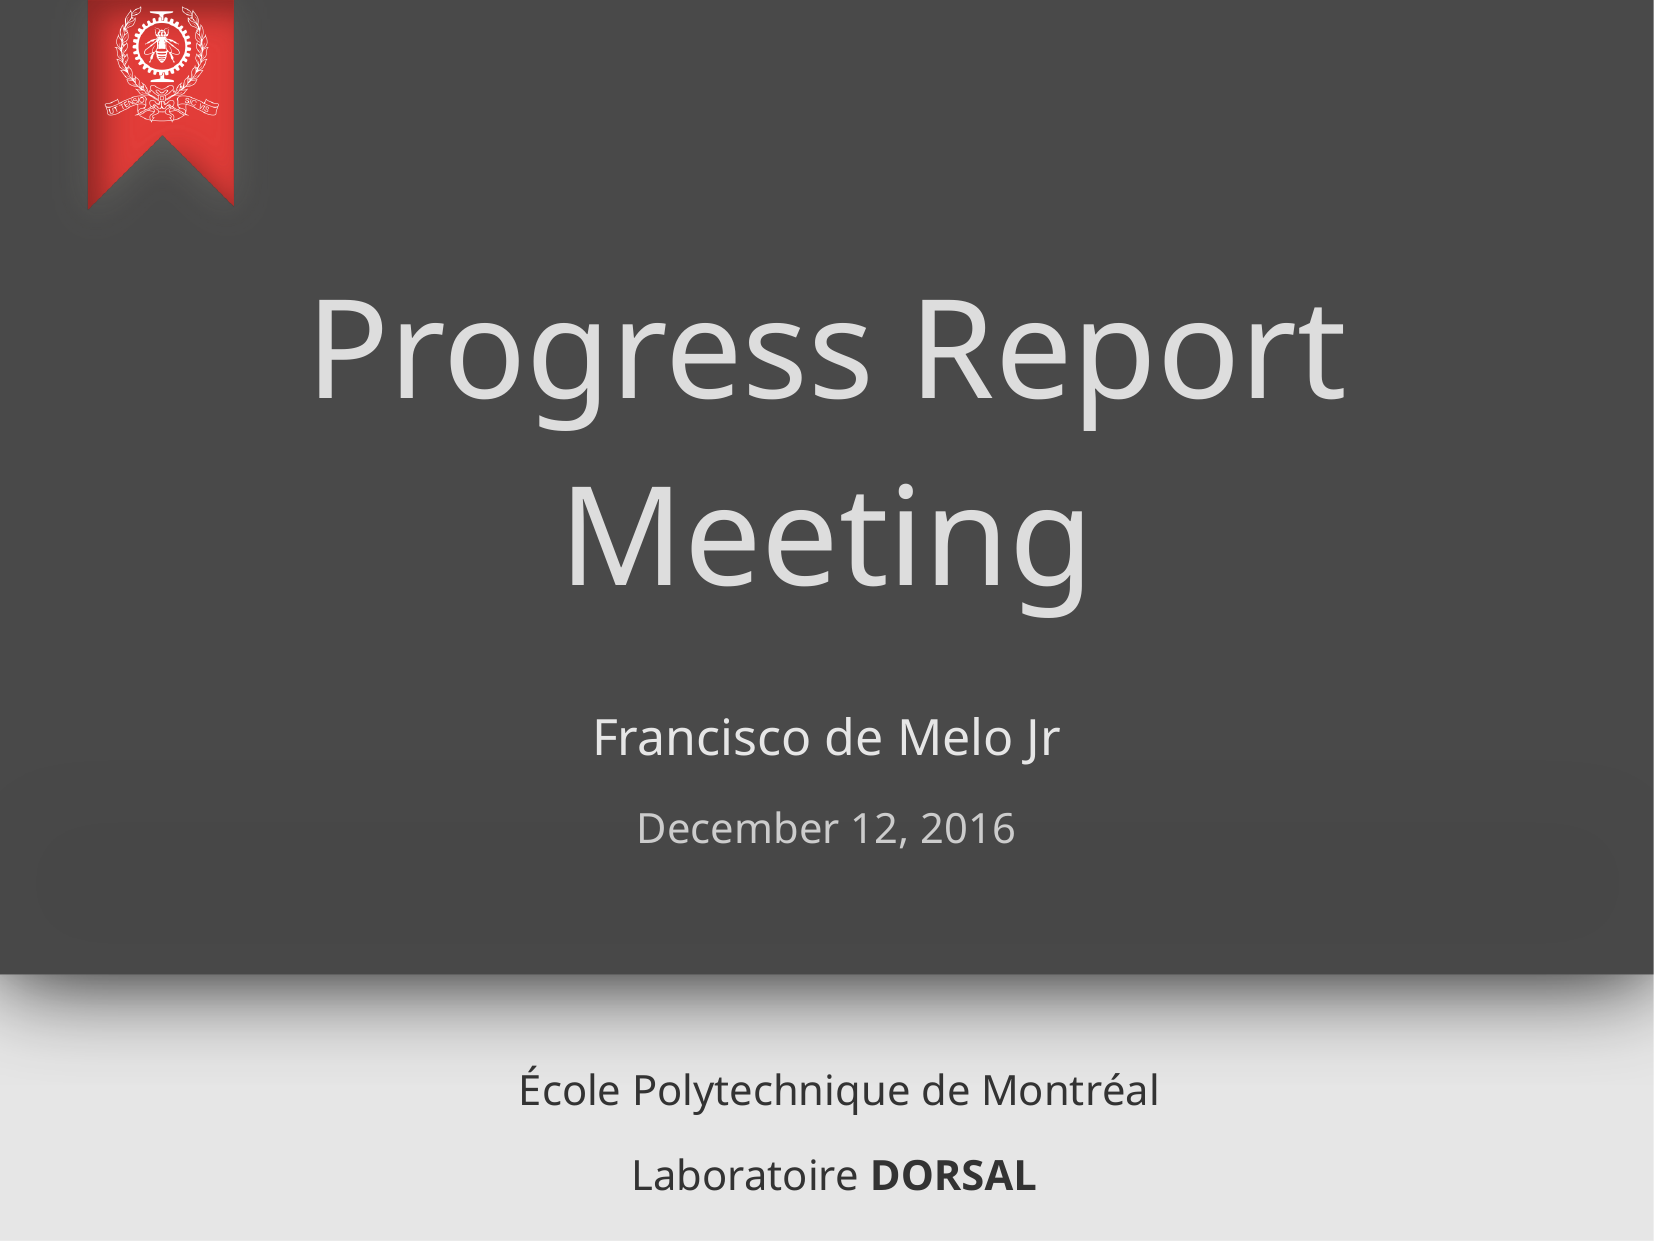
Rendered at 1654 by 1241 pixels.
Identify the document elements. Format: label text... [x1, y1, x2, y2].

subtitle Francisco de Melo Jr December 12, 2016 [82, 549, 1571, 974]
text_box École Polytechnique de Montréal Laboratoire DORSAL [90, 1035, 1579, 1201]
picture [0, 0, 1654, 1241]
title Progress Report Meeting [82, 247, 1571, 549]
